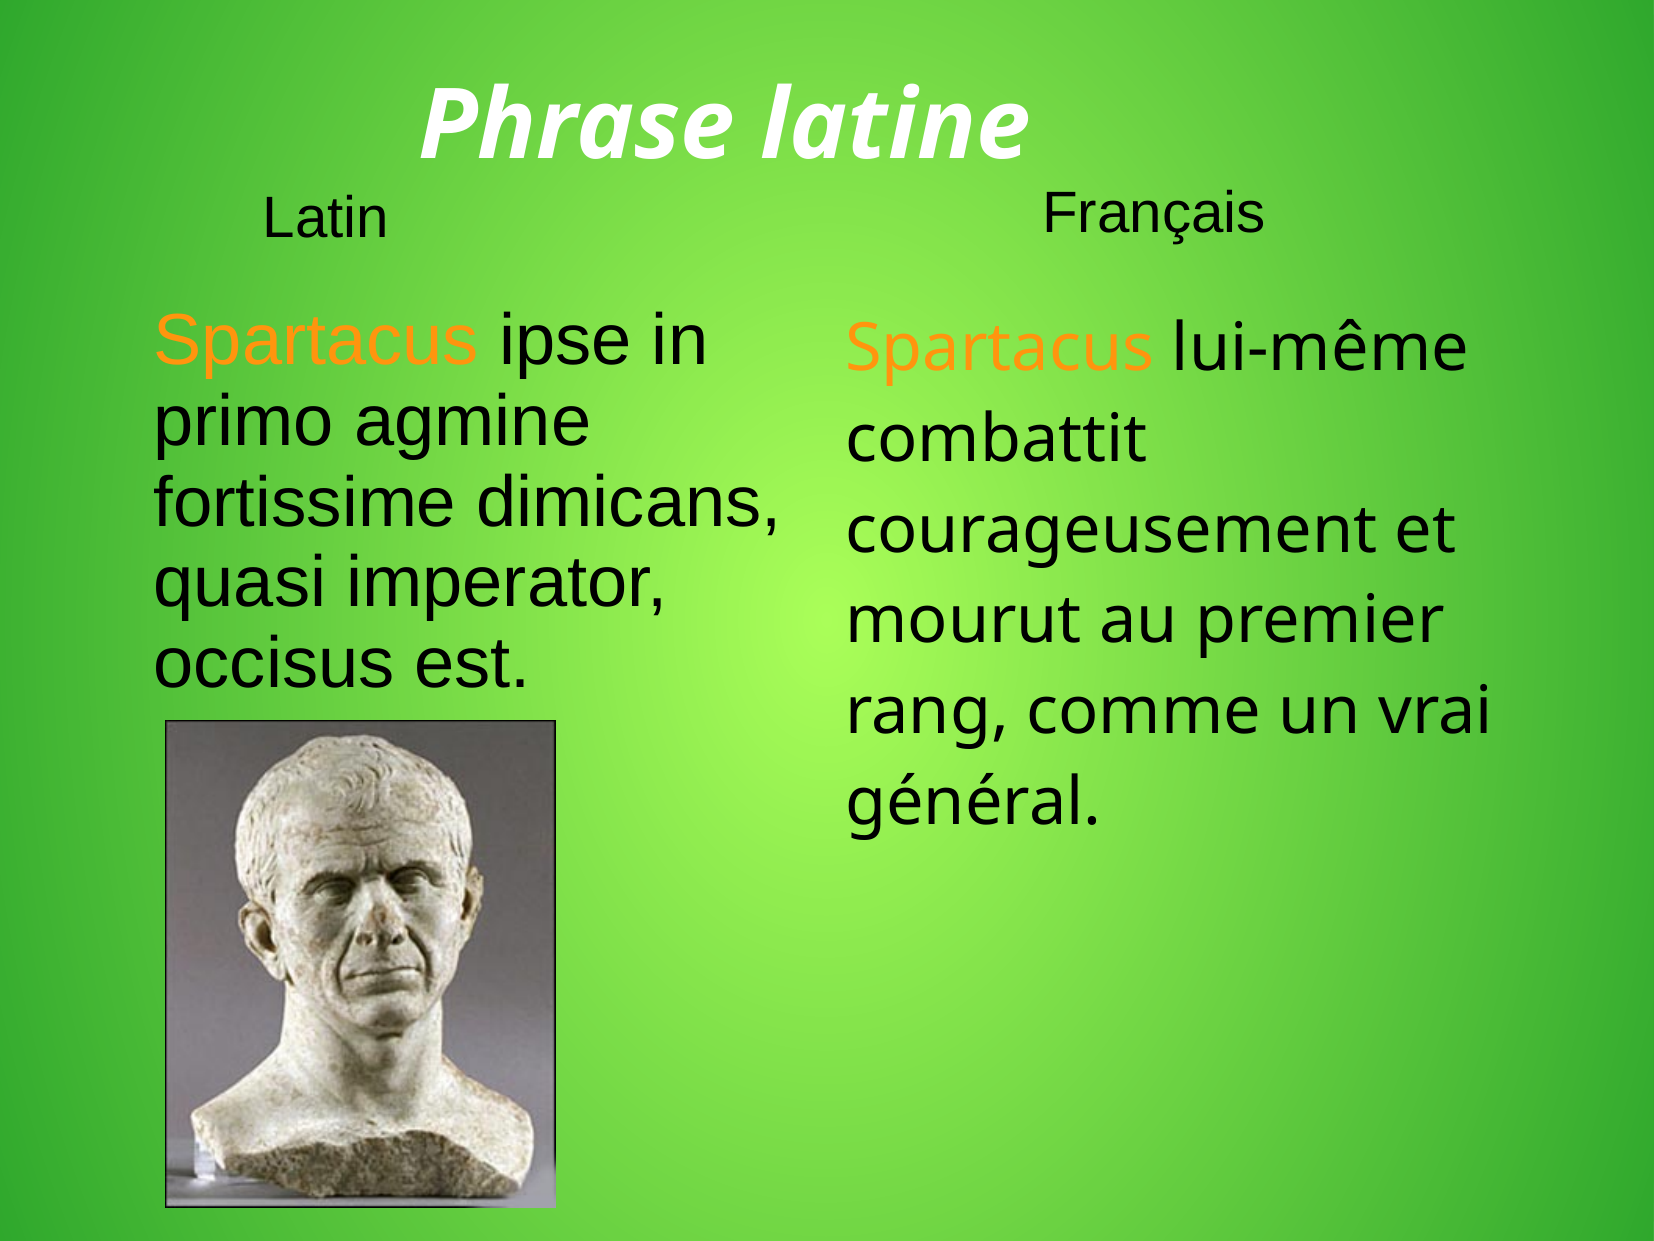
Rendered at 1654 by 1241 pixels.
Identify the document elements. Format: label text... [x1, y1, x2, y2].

text_box Français [1027, 172, 1282, 252]
list Spartacus ipse in primo agmine fortissime dimicans, quasi imperator, occisus est. [82, 299, 809, 1019]
picture [165, 720, 556, 1208]
list Spartacus lui-même combattit courageusement et mourut au premier rang, comme un vrai général. [845, 299, 1572, 1019]
text_box Latin [248, 177, 508, 257]
text_box Phrase latine [401, 52, 1048, 189]
